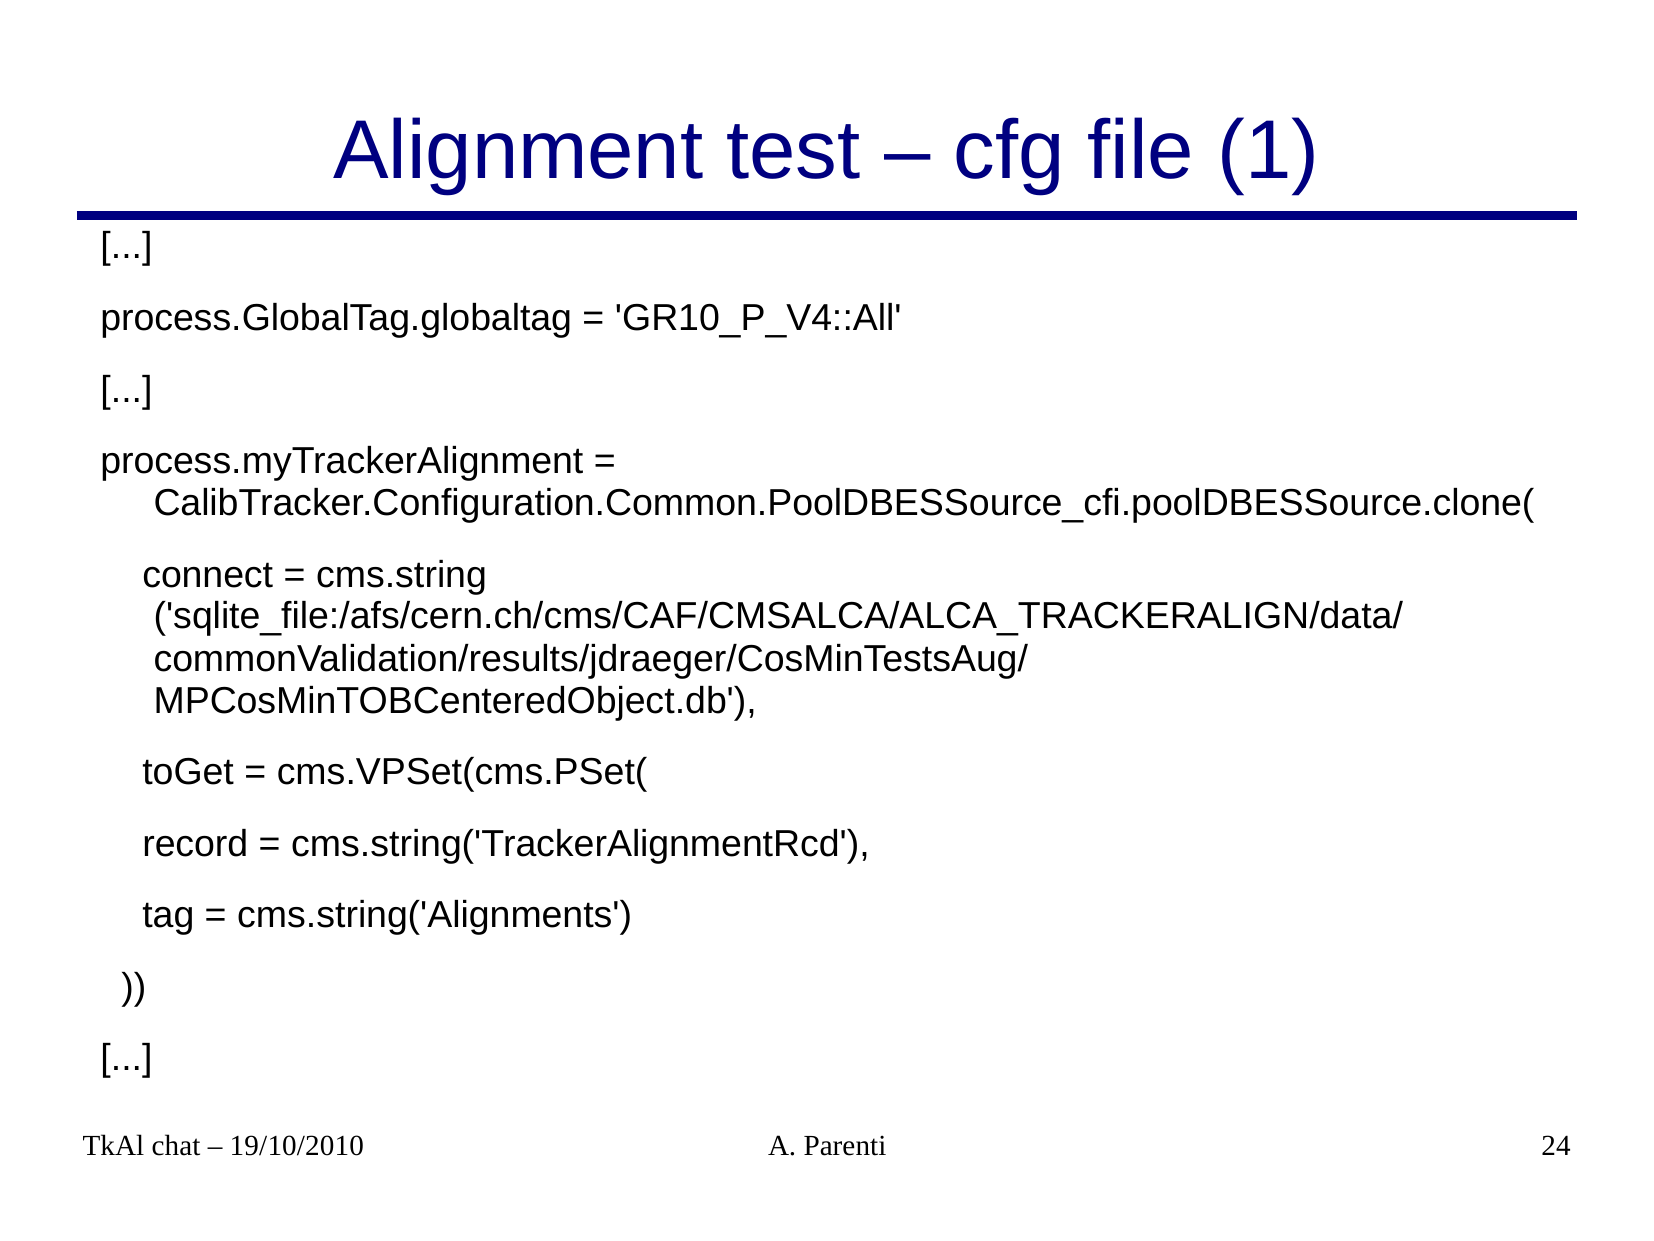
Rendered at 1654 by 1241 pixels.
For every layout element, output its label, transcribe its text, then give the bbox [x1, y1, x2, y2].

title Alignment test – cfg file (1) [82, 75, 1571, 225]
list [...] process.GlobalTag.globaltag = 'GR10_P_V4::All' [...] process.myTrackerAlignment = CalibTracker.Configuration.Common.PoolDBESSource_cfi.poolDBESSource.clone( connect = cms.string ('sqlite_file:/afs/cern.ch/cms/CAF/CMSALCA/ALCA_TRACKERALIGN/data/commonValidation/results/jdraeger/CosMinTestsAug/MPCosMinTOBCenteredObject.db'), toGet = cms.VPSet(cms.PSet( record = cms.string('TrackerAlignmentRcd'), tag = cms.string('Alignments') )) [...] [82, 225, 1571, 1109]
